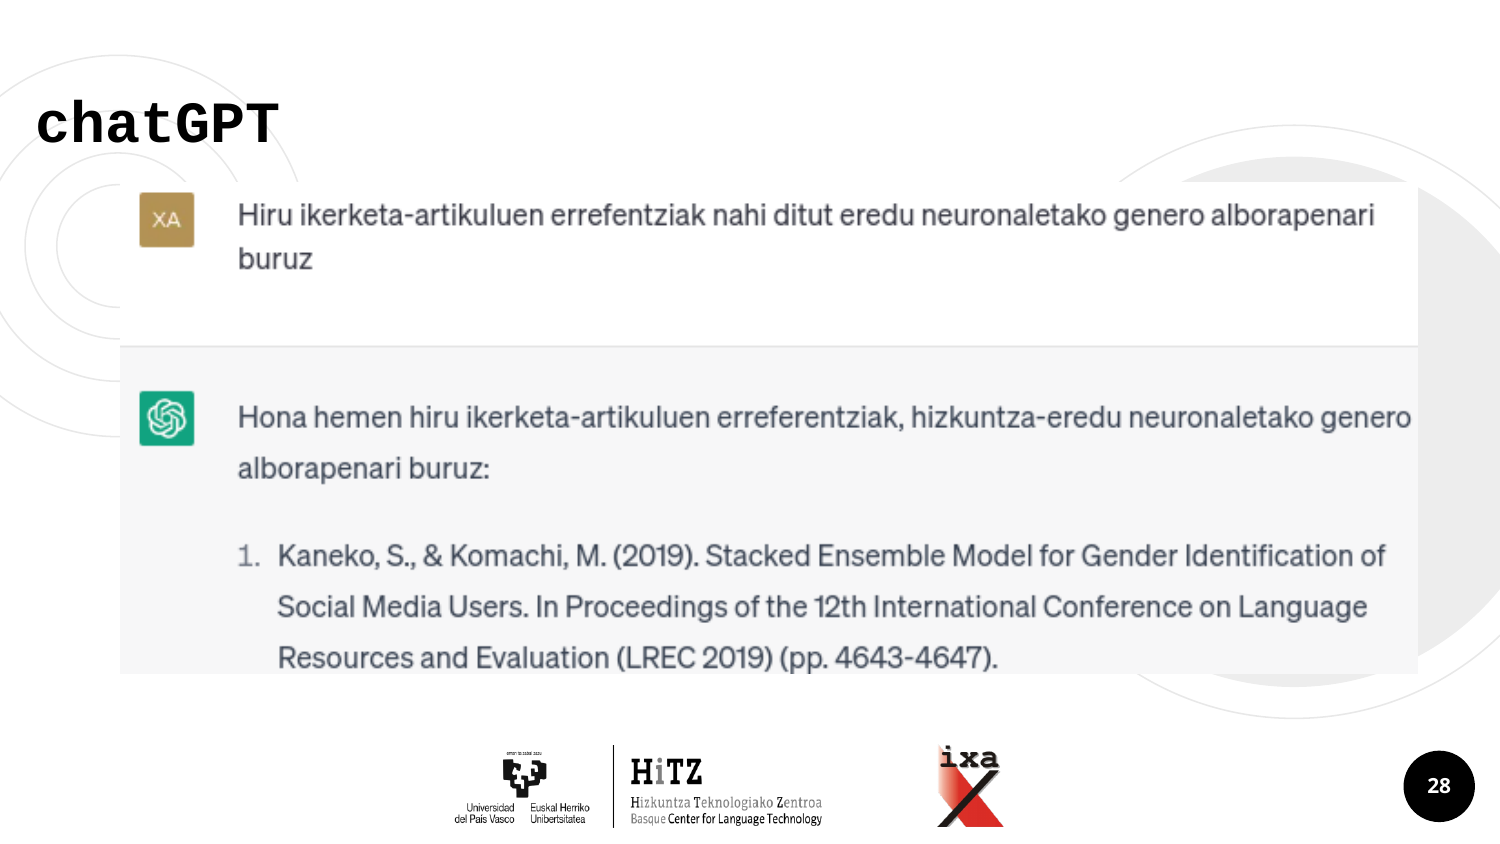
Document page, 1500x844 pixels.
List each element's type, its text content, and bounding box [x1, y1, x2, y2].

picture [120, 182, 1418, 674]
title chatGPT [35, 70, 402, 183]
picture [450, 745, 827, 828]
picture [937, 744, 1004, 827]
text_box <zenbakia> [1403, 750, 1475, 823]
